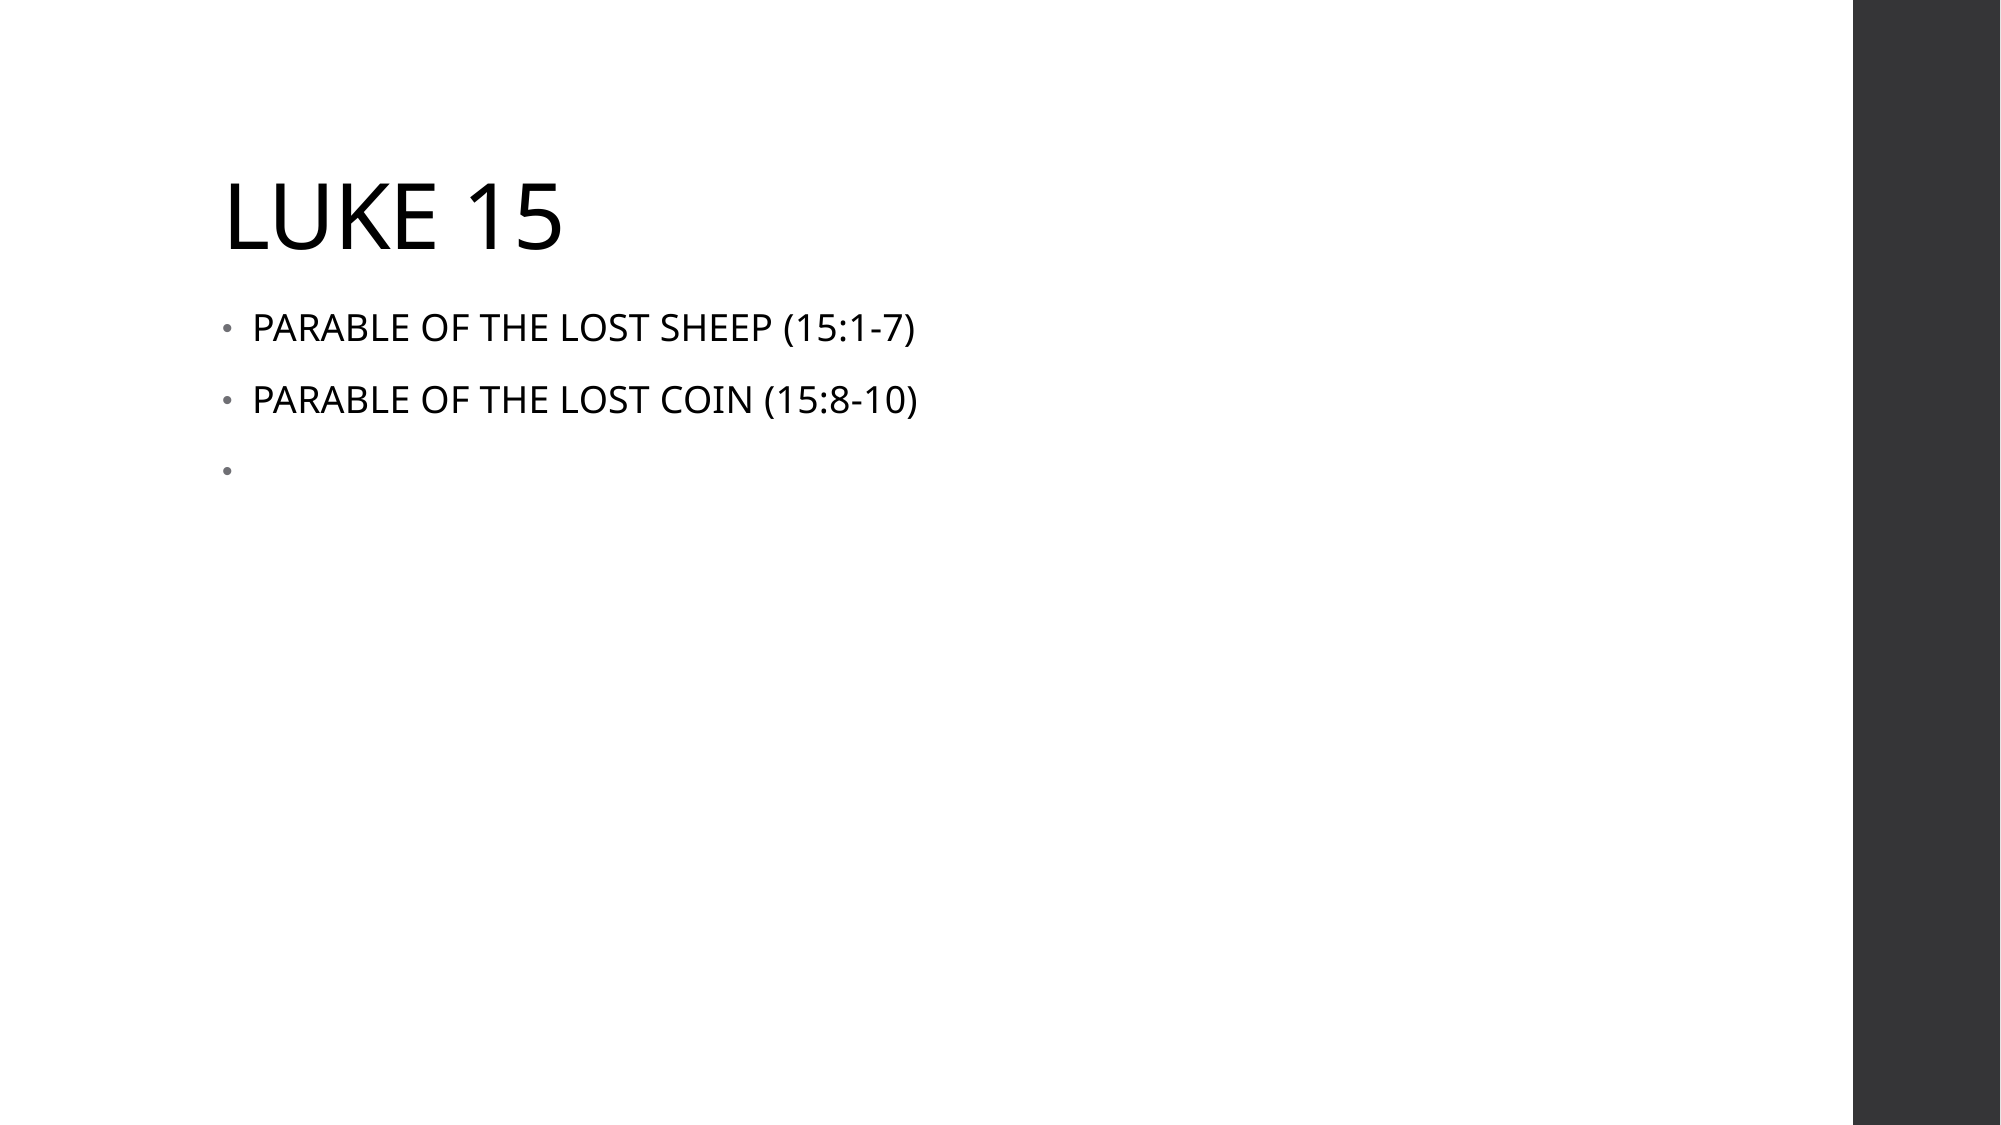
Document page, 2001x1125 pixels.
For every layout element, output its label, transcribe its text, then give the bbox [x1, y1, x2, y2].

list PARABLE OF THE LOST SHEEP (15:1-7) PARABLE OF THE LOST COIN (15:8-10) [206, 299, 1617, 1014]
title LUKE 15 [206, 60, 1797, 278]
